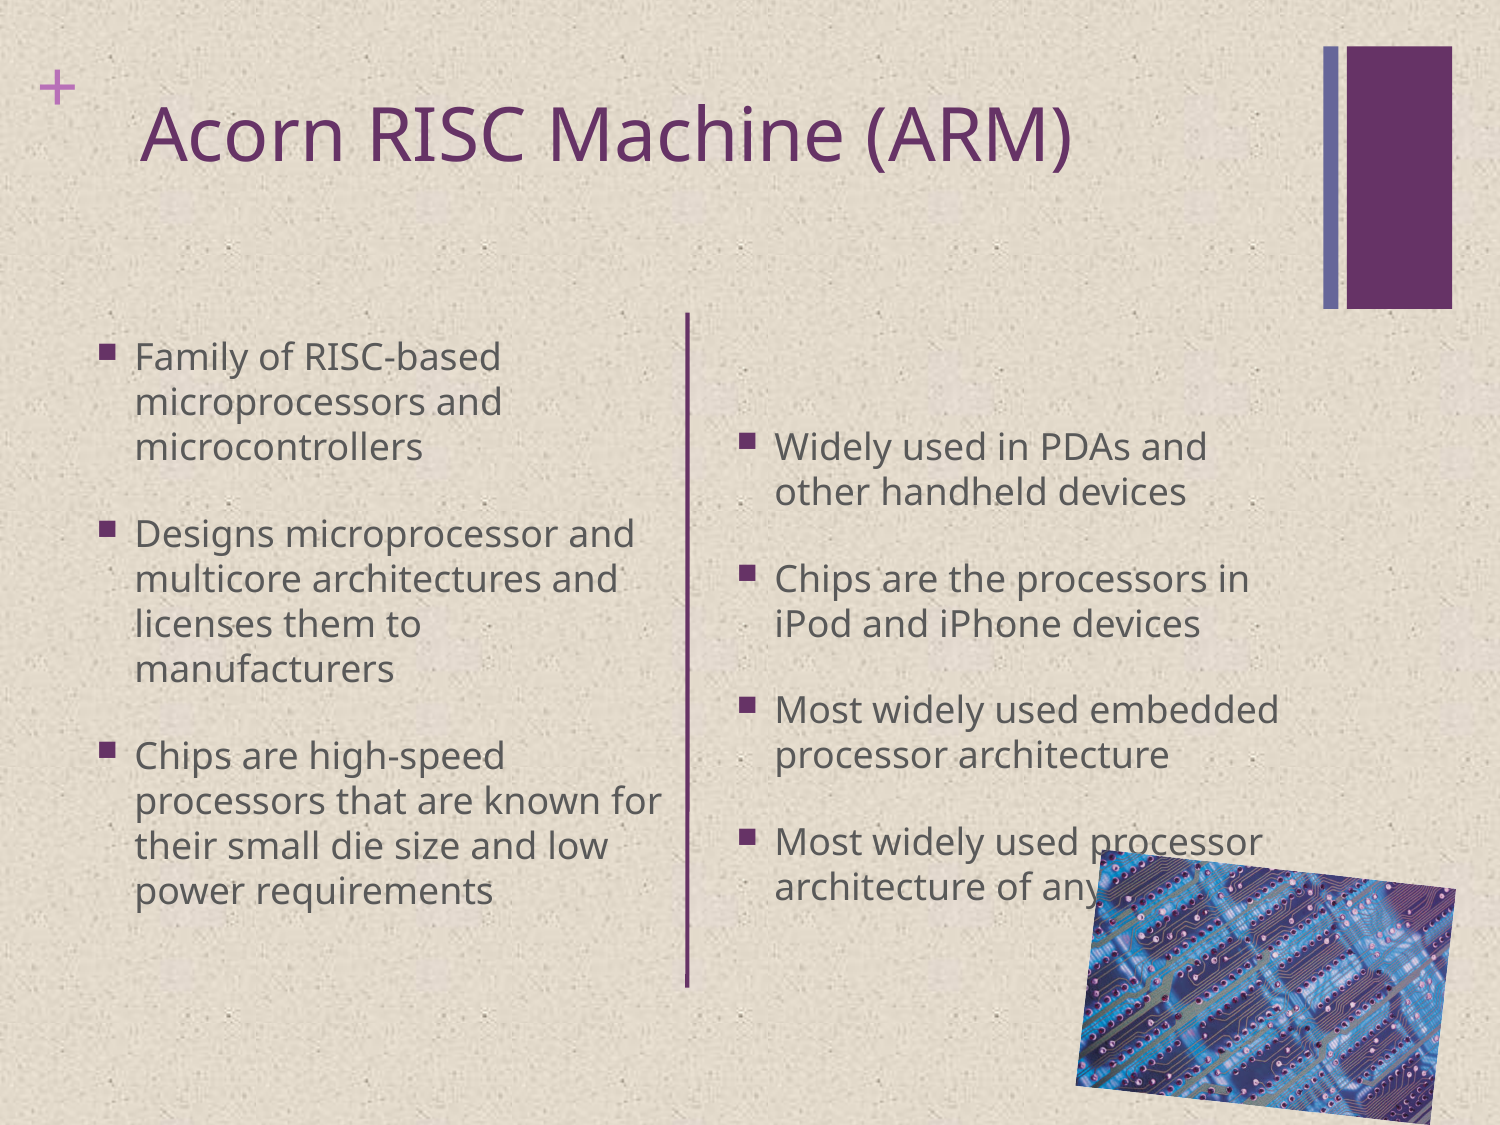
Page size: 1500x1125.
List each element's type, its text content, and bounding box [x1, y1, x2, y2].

picture [0, 0, 1500, 1125]
list Family of RISC-based microprocessors and microcontrollers Designs microprocessor and multicore architectures and licenses them to manufacturers Chips are high-speed processors that are known for their small die size and low power requirements [81, 325, 682, 1005]
list Widely used in PDAs and other handheld devices Chips are the processors in iPod and iPhone devices Most widely used embedded processor architecture Most widely used processor architecture of any kind [721, 325, 1322, 1005]
title Acorn RISC Machine (ARM) [125, 79, 1322, 263]
